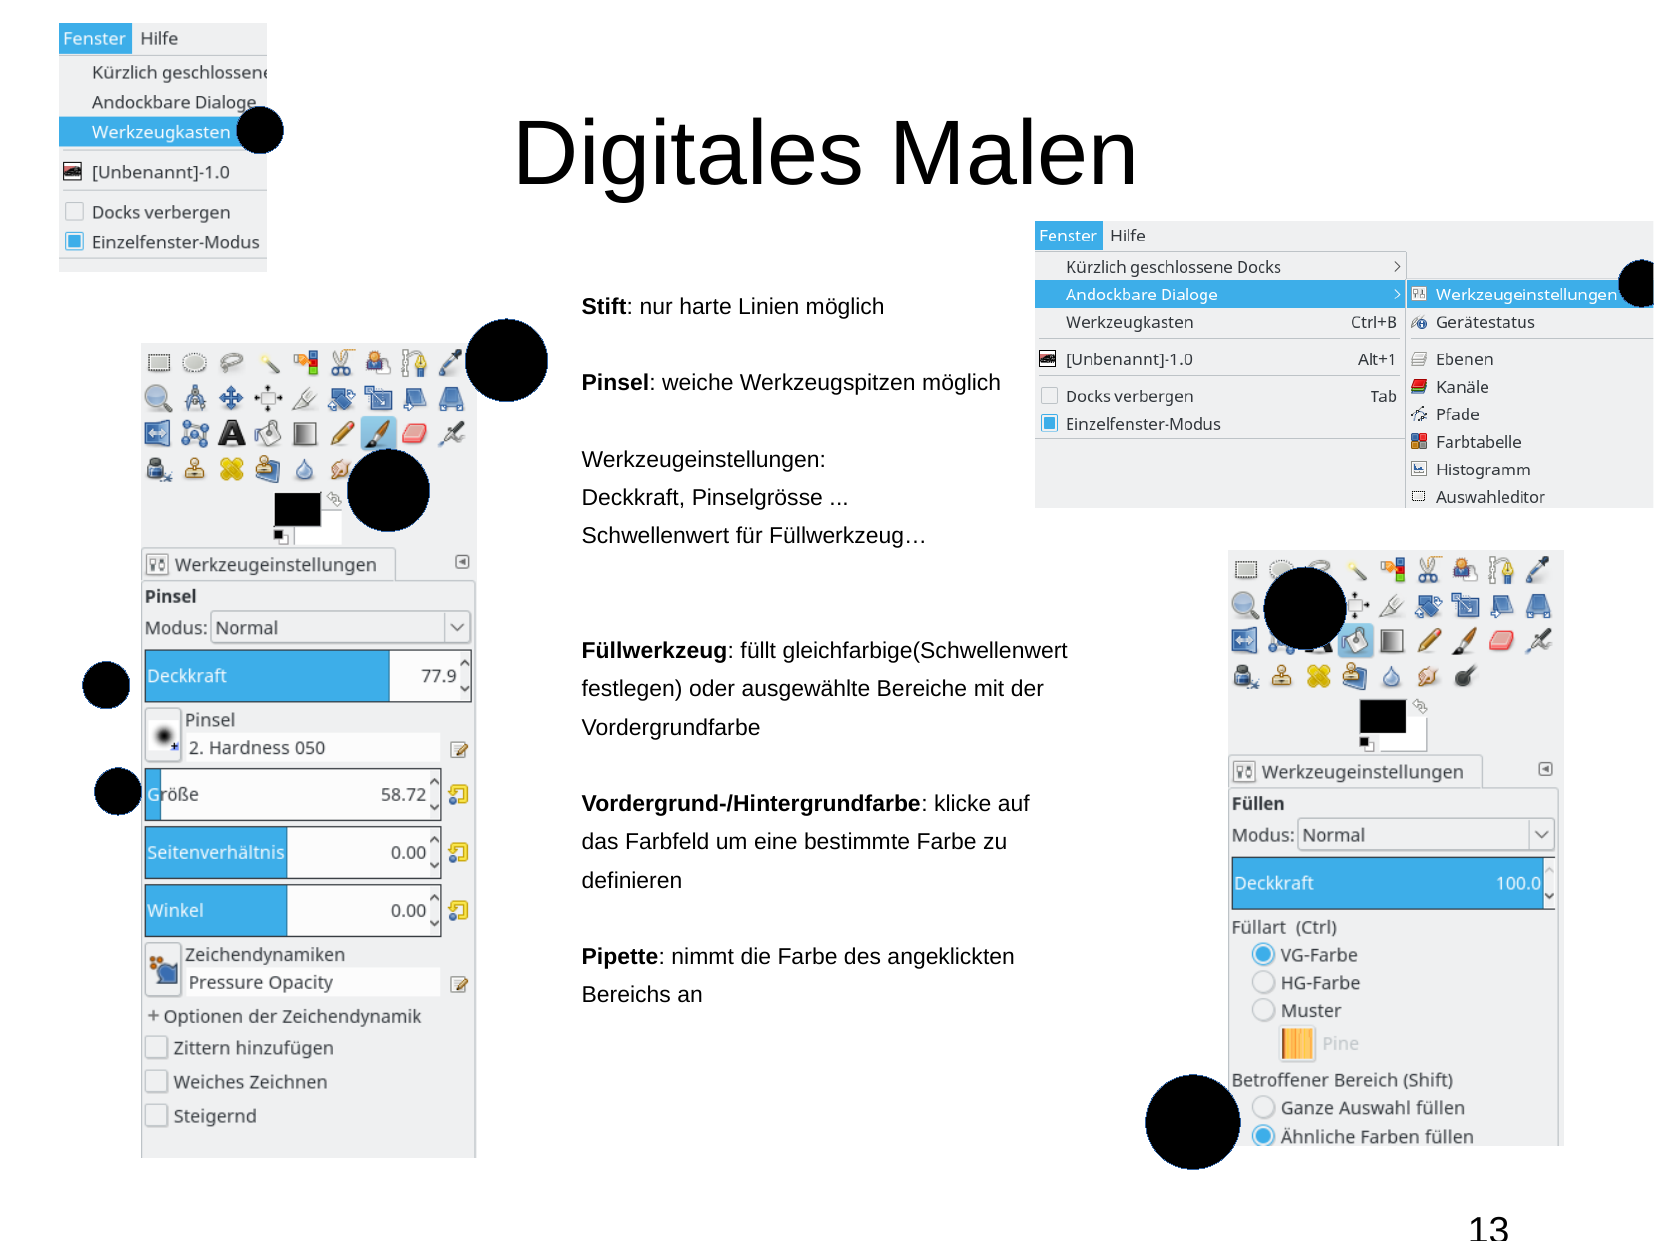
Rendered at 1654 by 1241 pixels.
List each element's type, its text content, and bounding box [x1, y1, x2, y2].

text_box Stift: nur harte Linien möglich Pinsel: weiche Werkzeugspitzen möglich Werkzeugeinstellungen: Deckkraft, Pinselgrösse ... Schwellenwert für Füllwerkzeug… Füllwerkzeug: füllt gleichfarbige(Schwellenwert festlegen) oder ausgewählte Bereiche mit der Vordergrundfarbe Vordergrund-/Hintergrundfarbe: klicke auf das Farbfeld um eine bestimmte Farbe zu definieren Pipette: nimmt die Farbe des angeklickten Bereichs an [566, 273, 1087, 1241]
picture [1035, 221, 1654, 508]
text_box [1618, 259, 1654, 308]
text_box [236, 106, 284, 154]
picture [59, 23, 267, 272]
picture [1228, 550, 1564, 1146]
text_box [1145, 1074, 1241, 1170]
picture [141, 343, 477, 1158]
text_box [82, 661, 130, 709]
text_box [347, 448, 430, 532]
text_box [94, 767, 142, 816]
title Digitales Malen [267, 49, 1571, 257]
text_box [1263, 566, 1347, 650]
text_box [465, 318, 548, 402]
